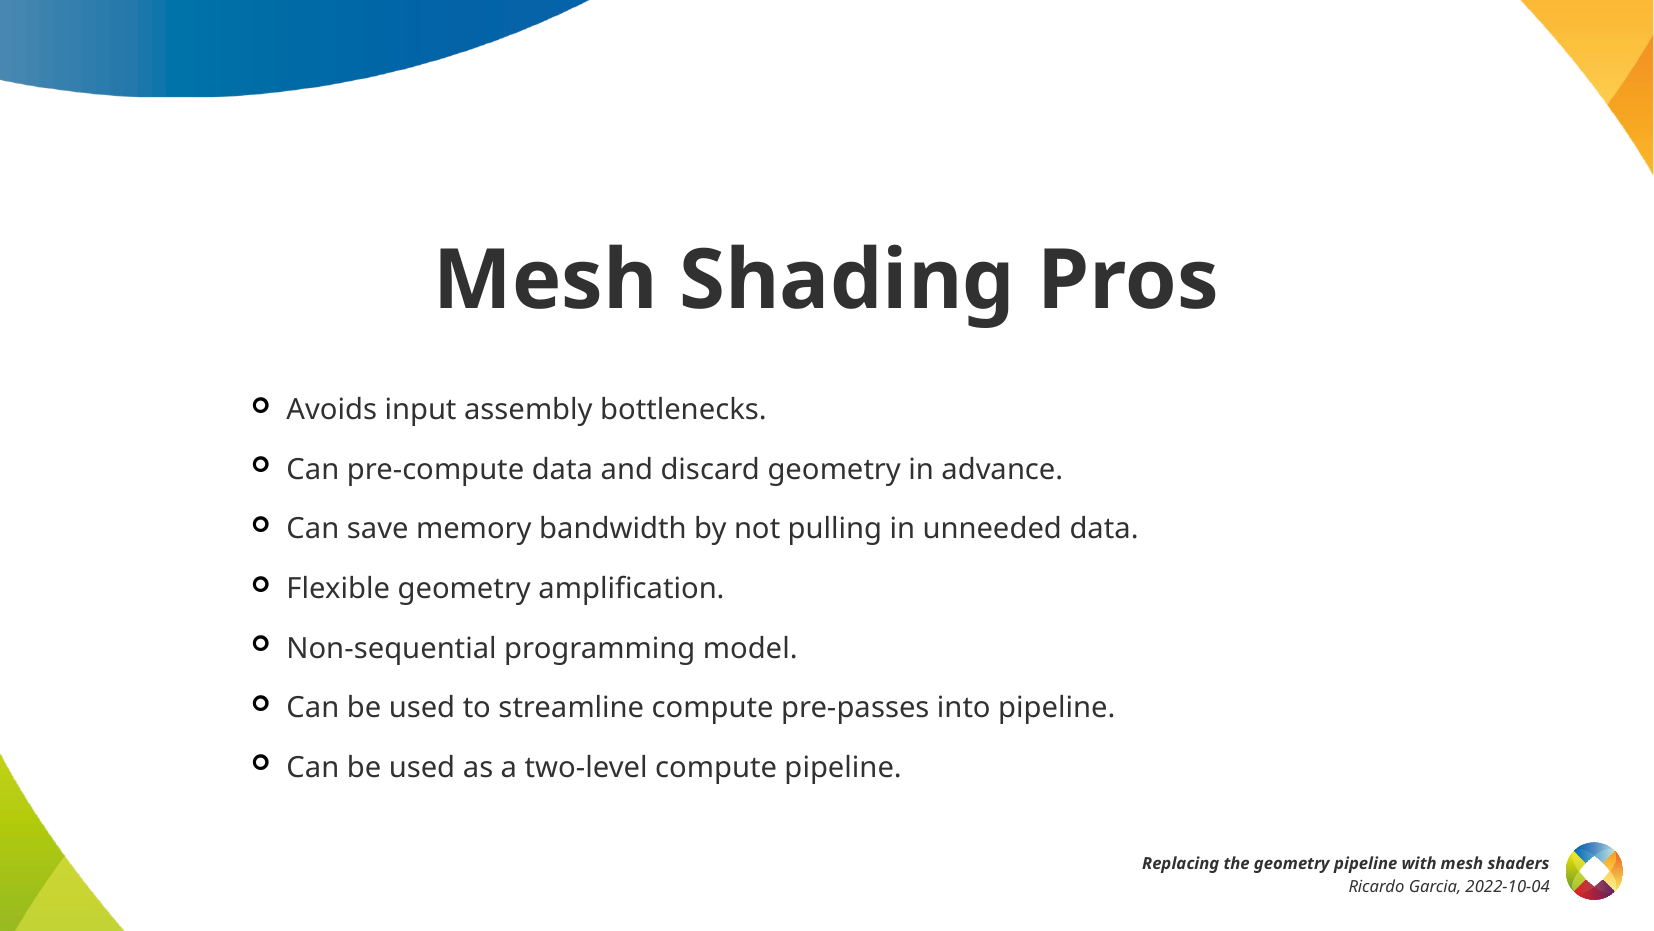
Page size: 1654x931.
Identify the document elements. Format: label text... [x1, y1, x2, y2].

picture [0, 752, 126, 931]
picture [1564, 841, 1625, 901]
picture [215, 0, 591, 98]
text_box Avoids input assembly bottlenecks. Can pre-compute data and discard geometry in advance. Can save memory bandwidth by not pulling in unneeded data. Flexible geometry amplification. Non-sequential programming model. Can be used to streamline compute pre-passes into pipeline. Can be used as a two-level compute pipeline. [236, 361, 1418, 739]
text_box Replacing the geometry pipeline with mesh shaders Ricardo Garcia, 2022-10-04 [147, 844, 1565, 899]
picture [0, 0, 167, 98]
text_box Mesh Shading Pros [236, 212, 1418, 325]
picture [1519, 0, 1654, 178]
